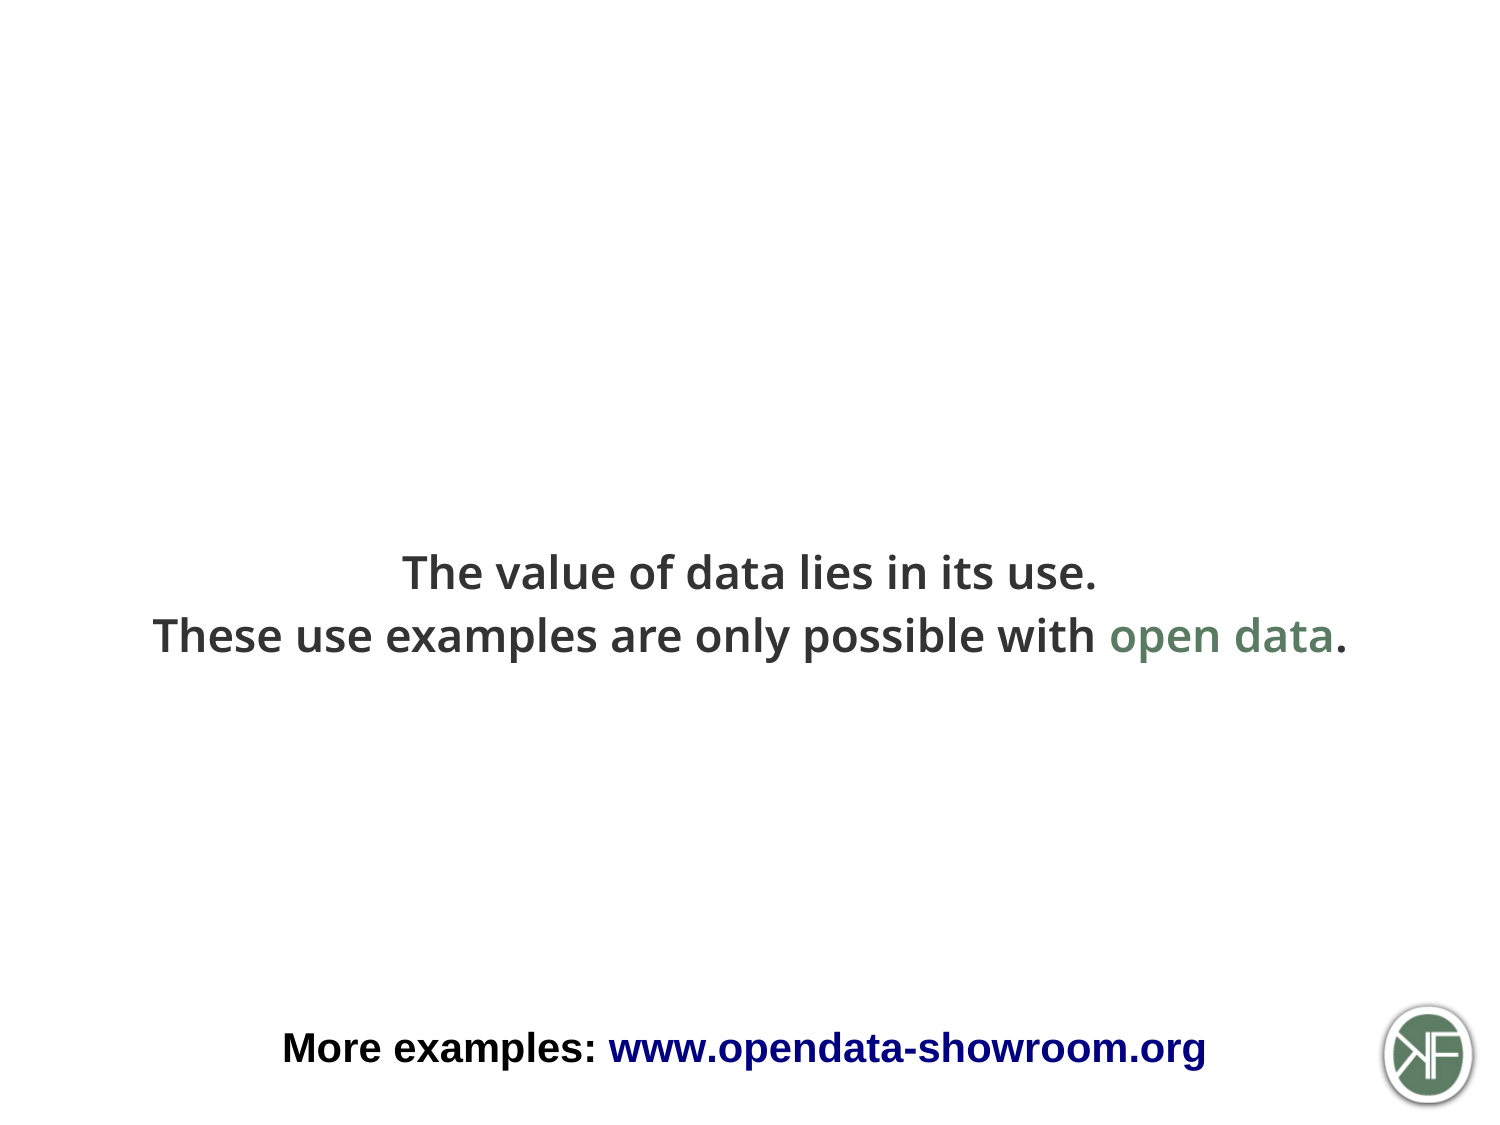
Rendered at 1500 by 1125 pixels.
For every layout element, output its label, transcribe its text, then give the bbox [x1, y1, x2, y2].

subtitle The value of data lies in its use. These use examples are only possible with open data. [75, 544, 1425, 662]
text_box More examples: www.opendata-showroom.org [281, 1020, 1219, 1073]
picture [1378, 1000, 1480, 1111]
